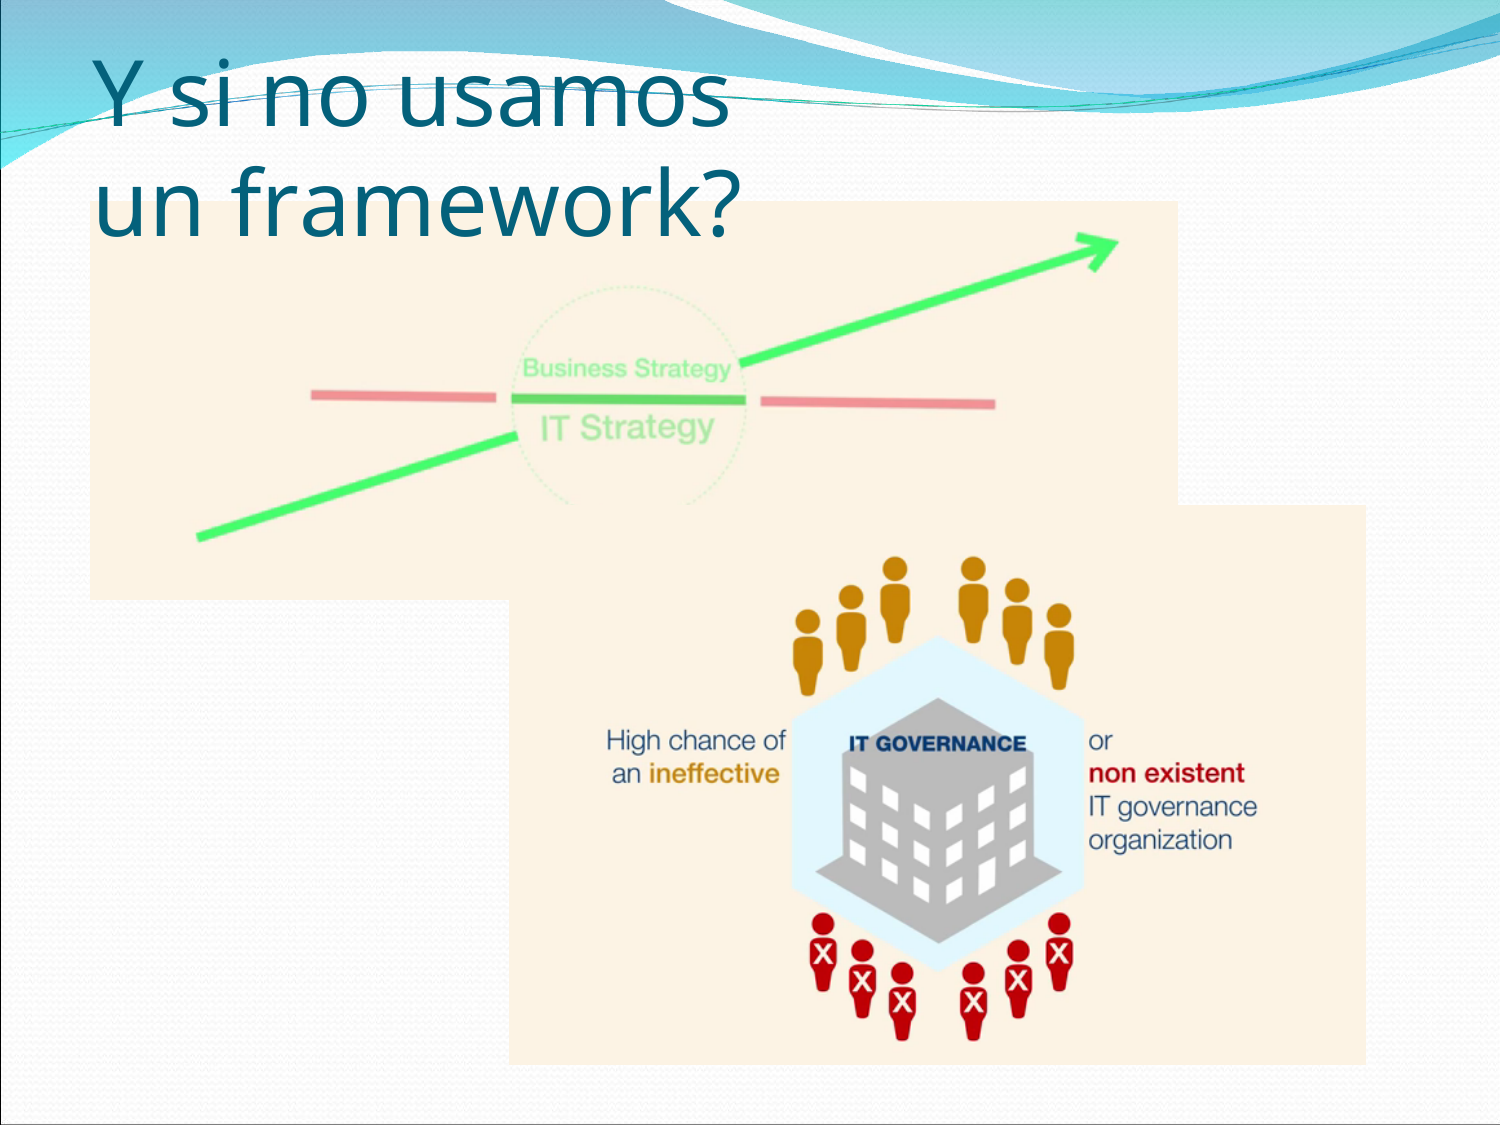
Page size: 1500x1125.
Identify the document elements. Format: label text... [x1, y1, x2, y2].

picture [0, 0, 1500, 1125]
text_box Y si no usamos un framework? [92, 27, 811, 256]
